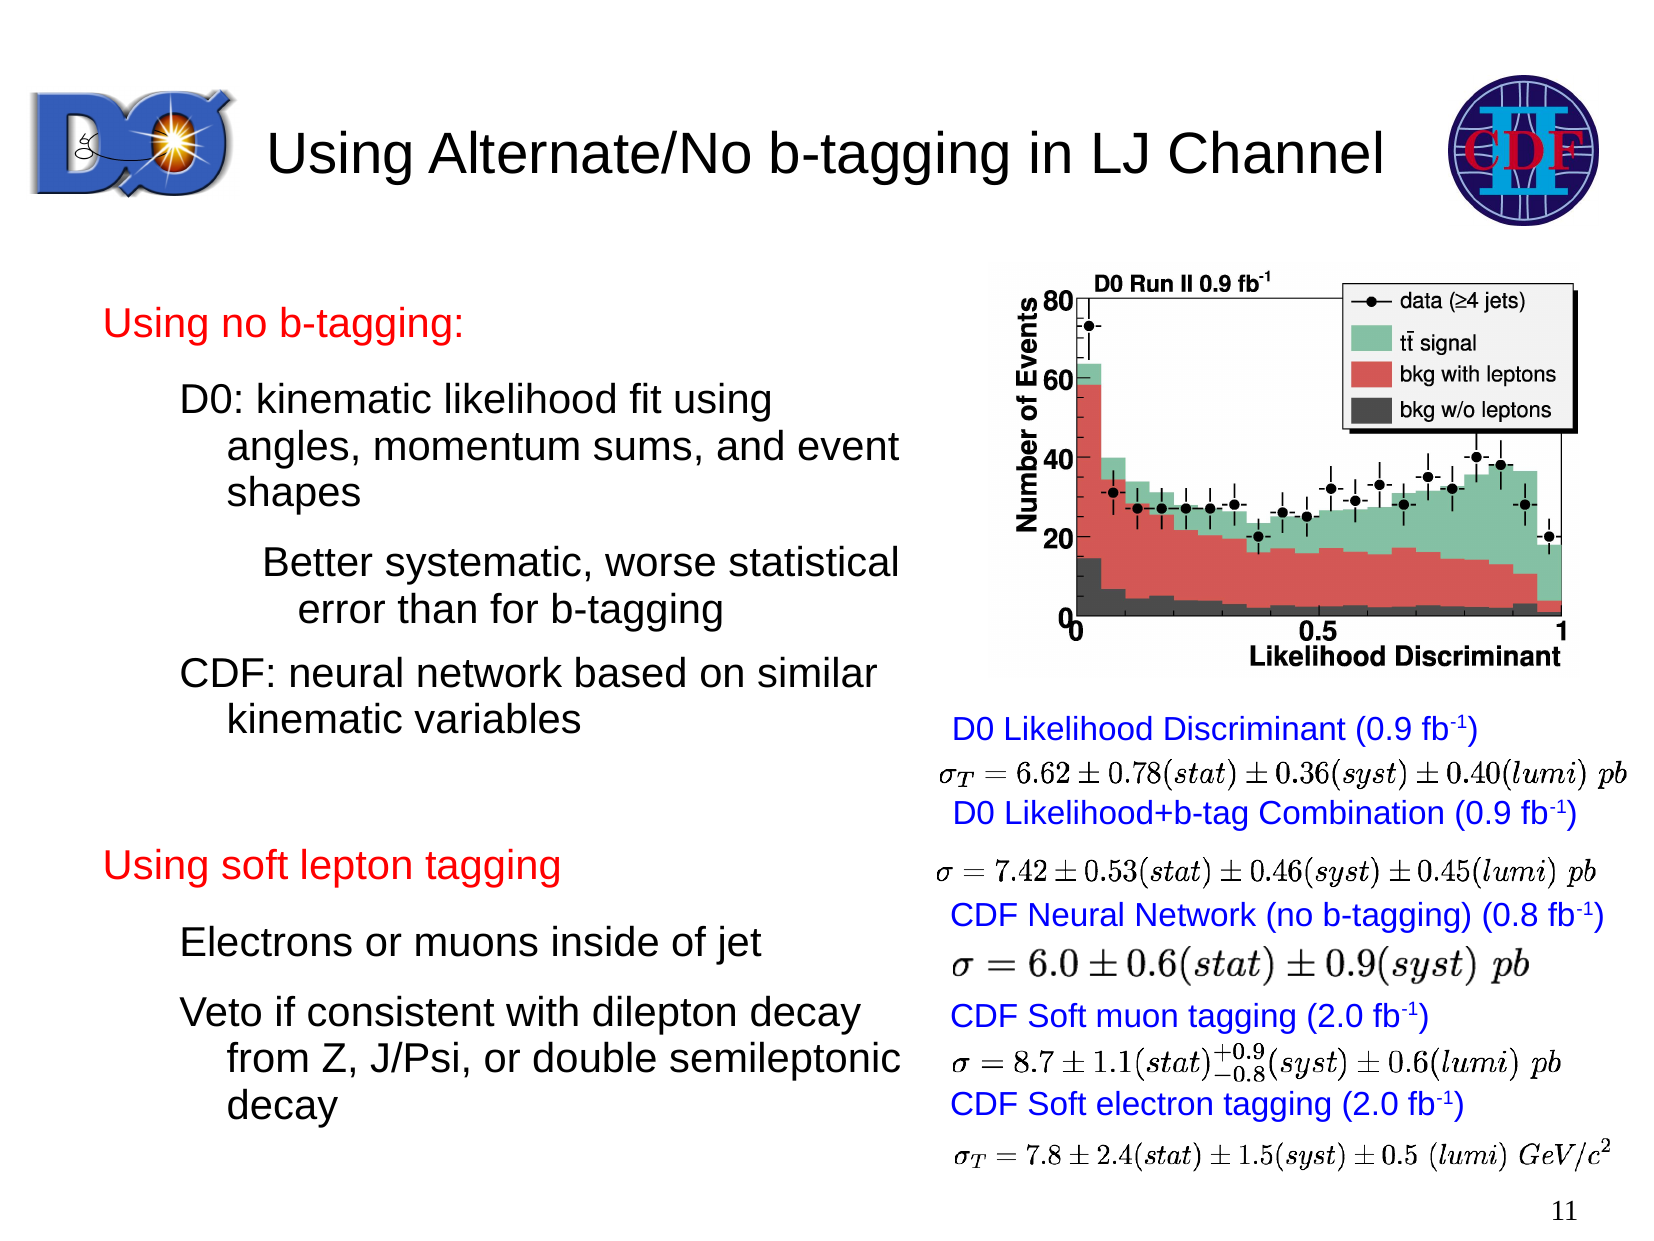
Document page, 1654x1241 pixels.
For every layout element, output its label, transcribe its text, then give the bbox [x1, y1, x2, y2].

text_box CDF Soft muon tagging (2.0 fb-1) [935, 989, 1648, 1043]
text_box D0 Likelihood+b-tag Combination (0.9 fb-1) [937, 787, 1613, 841]
picture [26, 86, 82, 200]
picture [937, 856, 1596, 889]
picture [953, 945, 1530, 987]
text_box D0 Likelihood Discriminant (0.9 fb-1) [937, 702, 1612, 757]
picture [953, 1043, 1561, 1078]
picture [988, 262, 1580, 678]
text_box CDF Neural Network (no b-tagging) (0.8 fb-1) [935, 889, 1648, 943]
picture [940, 758, 1627, 791]
picture [1571, 75, 1599, 226]
list Using no b-tagging: D0: kinematic likelihood fit using angles, momentum sums, and event shapes Better systematic, worse statistical error than for b-tagging CDF: neural network based on similar kinematic variables Using soft lepton tagging Electrons or muons inside of jet Veto if consistent with dilepton decay from Z, J/Psi, or double semileptonic decay [84, 300, 910, 1202]
picture [955, 1138, 1610, 1172]
title Using Alternate/No b-tagging in LJ Channel [82, 56, 1571, 250]
text_box CDF Soft electron tagging (2.0 fb-1) [935, 1078, 1648, 1132]
